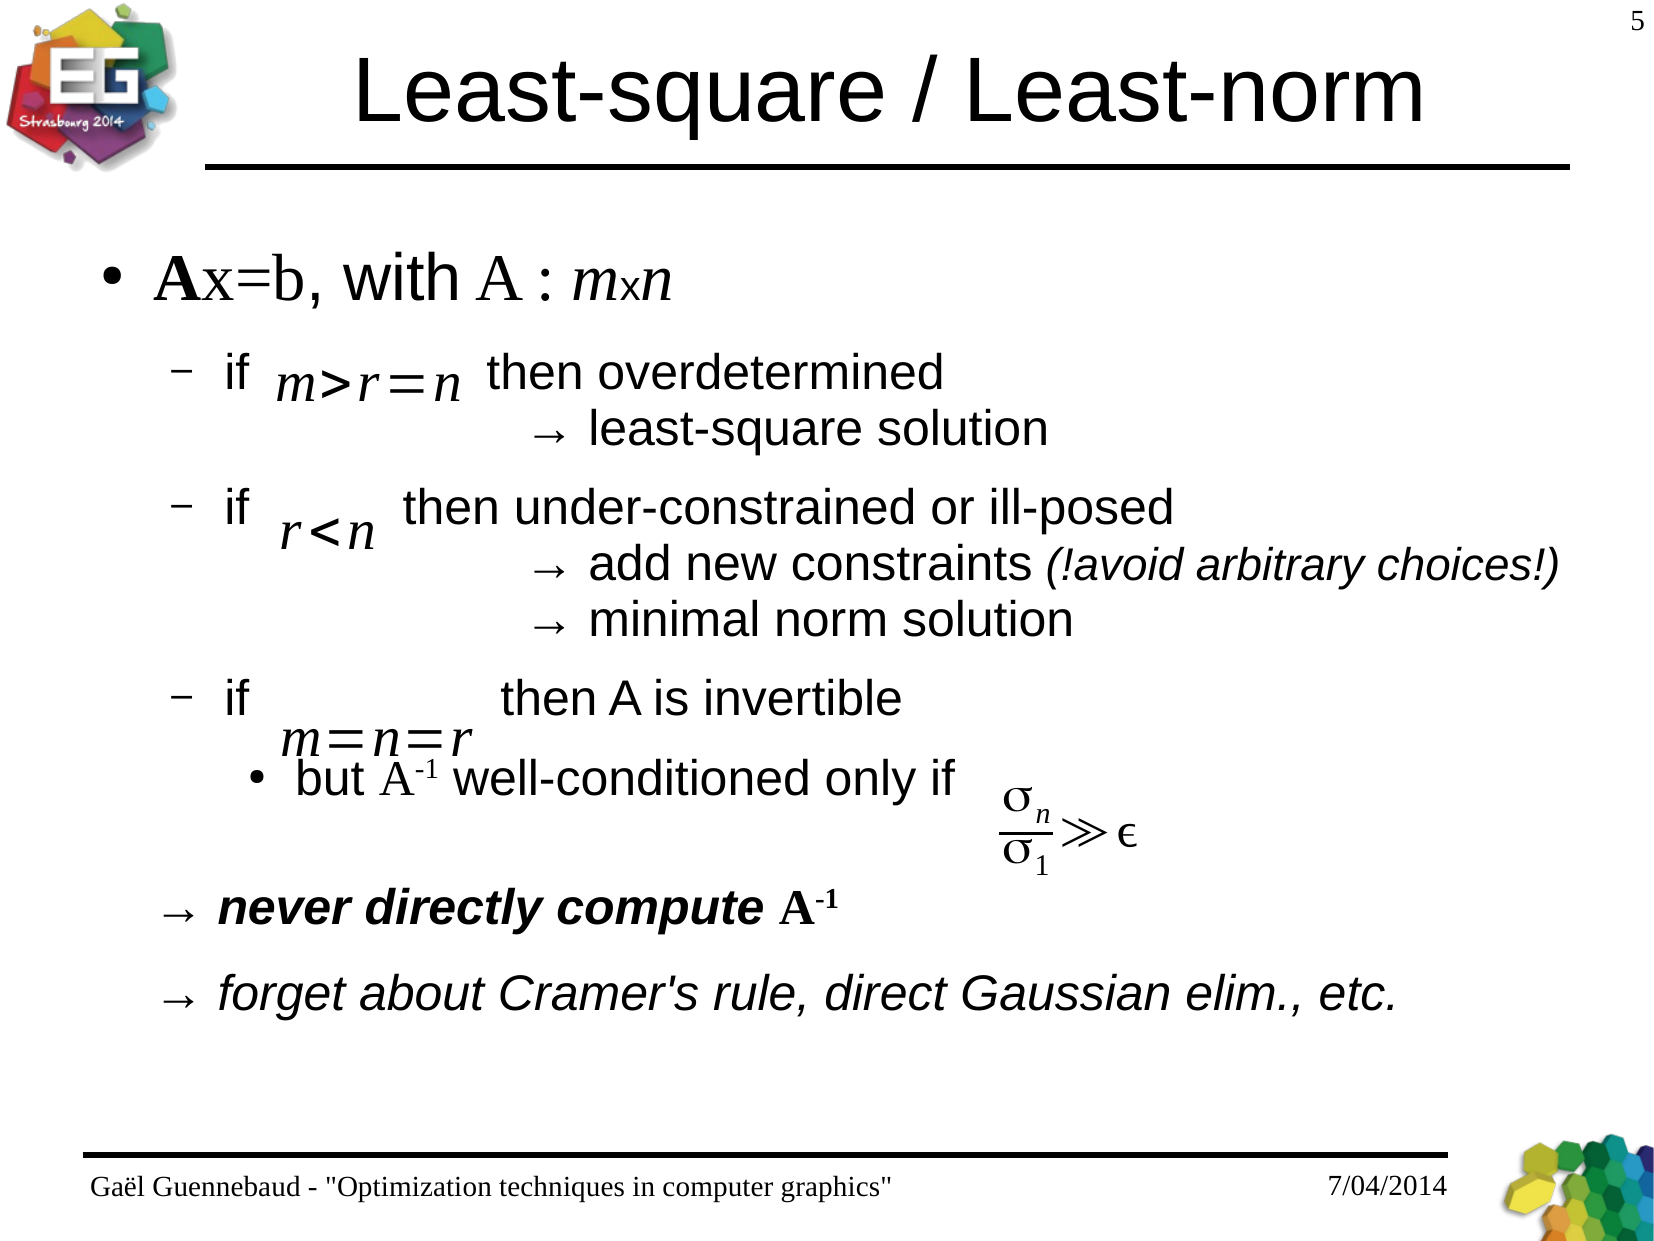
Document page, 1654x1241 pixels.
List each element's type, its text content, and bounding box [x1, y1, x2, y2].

chart [266, 350, 469, 415]
title Least-square / Least-norm [210, 31, 1571, 148]
chart [272, 498, 383, 563]
chart [272, 705, 484, 769]
picture [1499, 1128, 1654, 1241]
list Ax=b, with A : mxn if then overdetermined → least-square solution if then under-constrained or ill-posed → add new constraints (!avoid arbitrary choices!) → minimal norm solution if then A is invertible but A-1 well-conditioned only if → never directly compute A-1 → forget about Cramer's rule, direct Gaussian elim., etc. [82, 240, 1571, 1126]
chart [990, 784, 1146, 882]
picture [0, 0, 180, 180]
